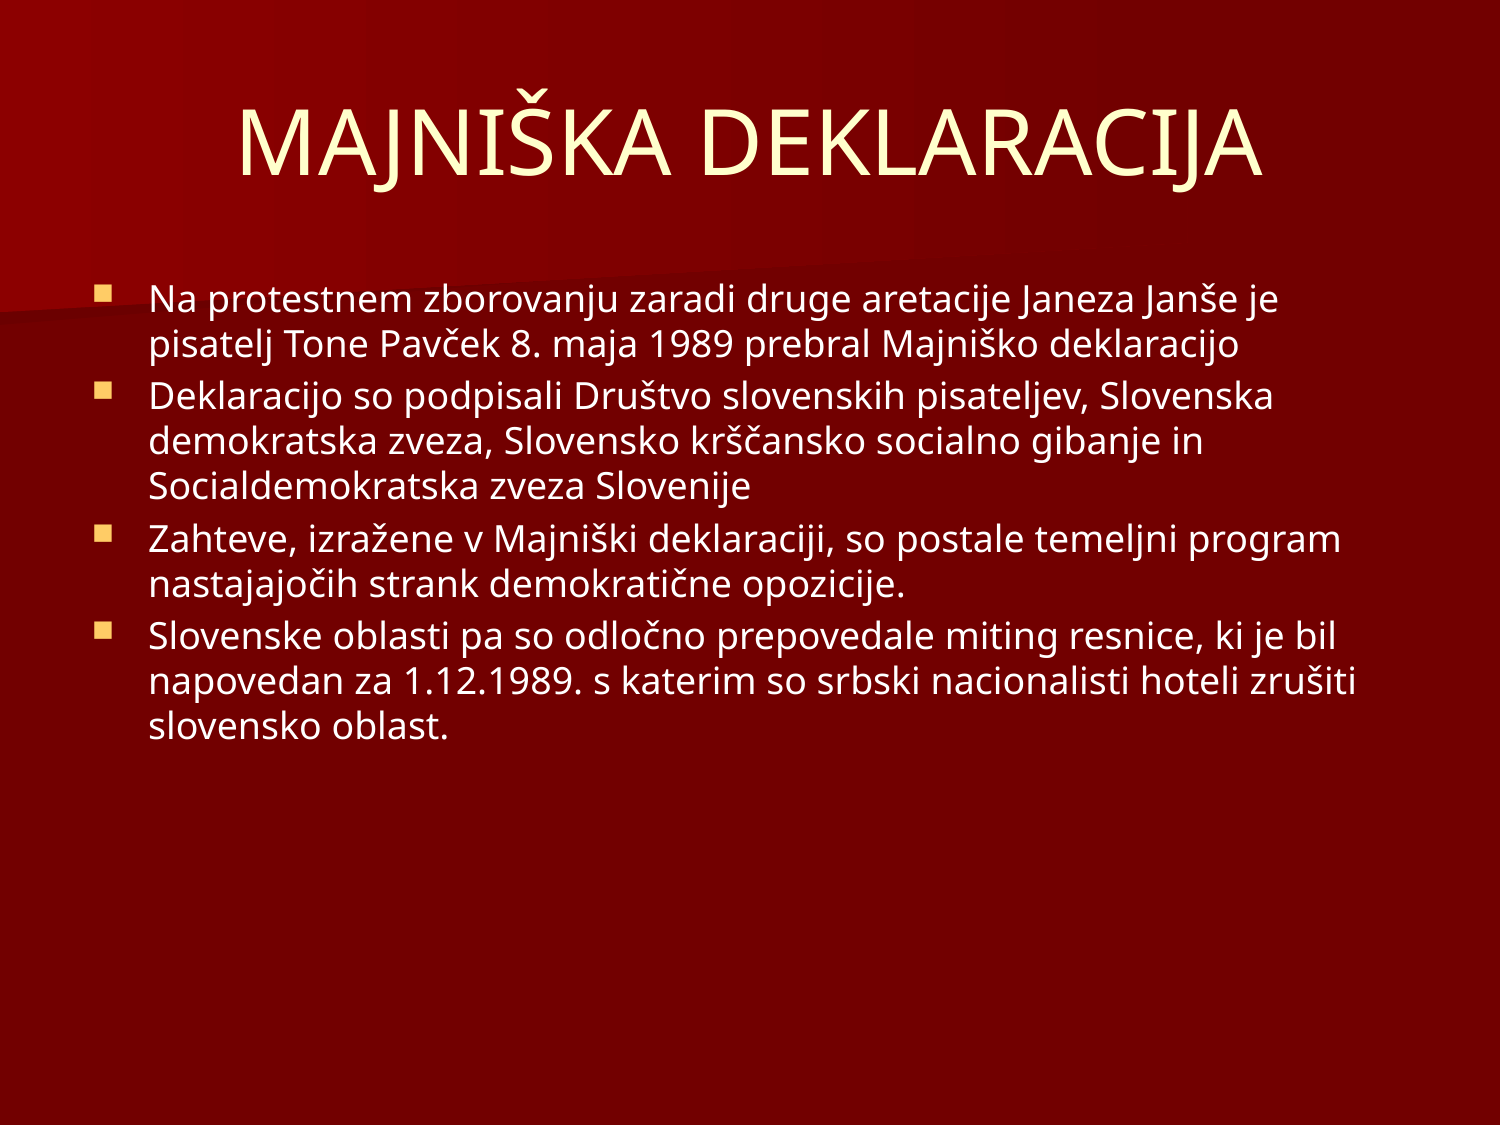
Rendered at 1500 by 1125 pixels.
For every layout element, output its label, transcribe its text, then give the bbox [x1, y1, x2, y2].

title MAJNIŠKA DEKLARACIJA [75, 45, 1425, 233]
list Na protestnem zborovanju zaradi druge aretacije Janeza Janše je pisatelj Tone Pavček 8. maja 1989 prebral Majniško deklaracijo Deklaracijo so podpisali Društvo slovenskih pisateljev, Slovenska demokratska zveza, Slovensko krščansko socialno gibanje in Socialdemokratska zveza Slovenije Zahteve, izražene v Majniški deklaraciji, so postale temeljni program nastajajočih strank demokratične opozicije. Slovenske oblasti pa so odločno prepovedale miting resnice, ki je bil napovedan za 1.12.1989. s katerim so srbski nacionalisti hoteli zrušiti slovensko oblast. [76, 267, 1427, 1005]
